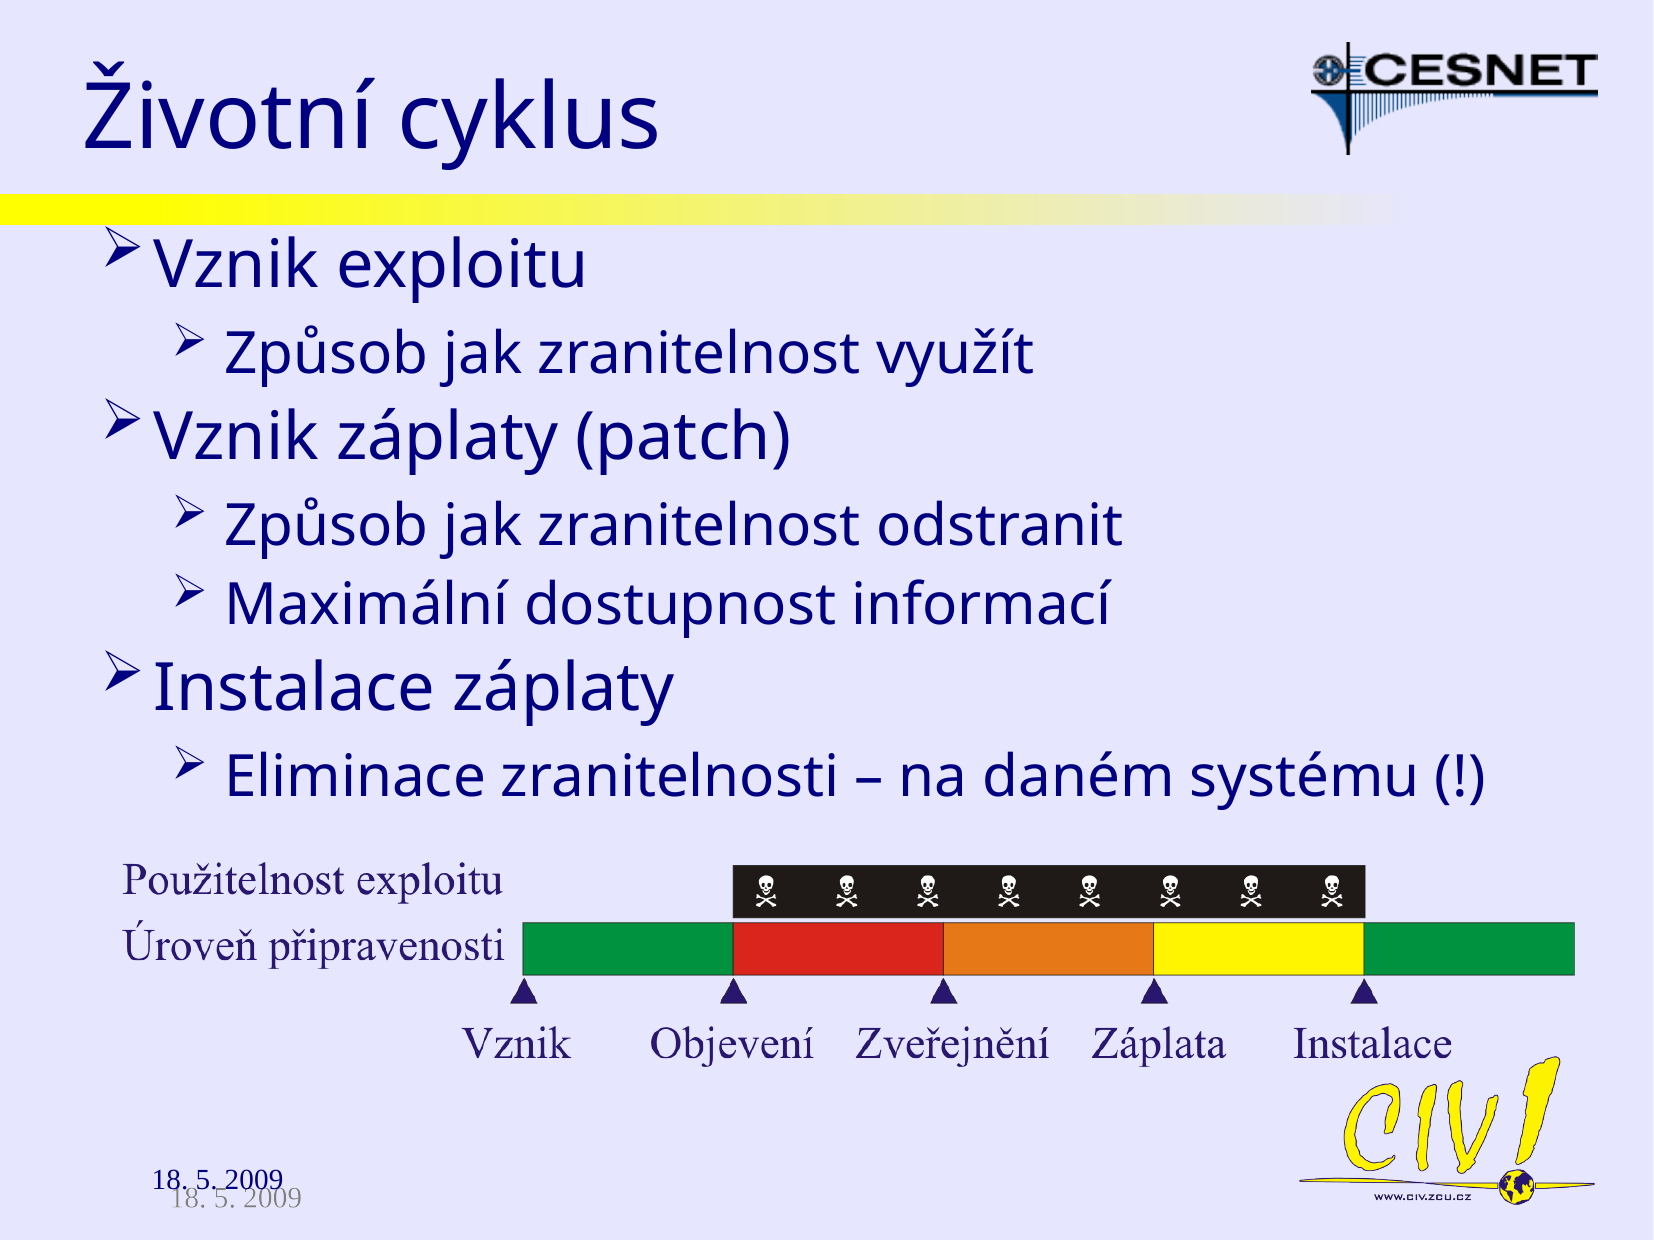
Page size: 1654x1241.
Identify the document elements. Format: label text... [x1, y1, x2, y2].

picture [122, 862, 1595, 1205]
picture [1311, 42, 1598, 155]
list Vznik exploitu Způsob jak zranitelnost využít Vznik záplaty (patch) Způsob jak zranitelnost odstranit Maximální dostupnost informací Instalace záplaty Eliminace zranitelnosti – na daném systému (!) [82, 236, 1571, 1140]
title Životní cyklus [82, 49, 1571, 178]
